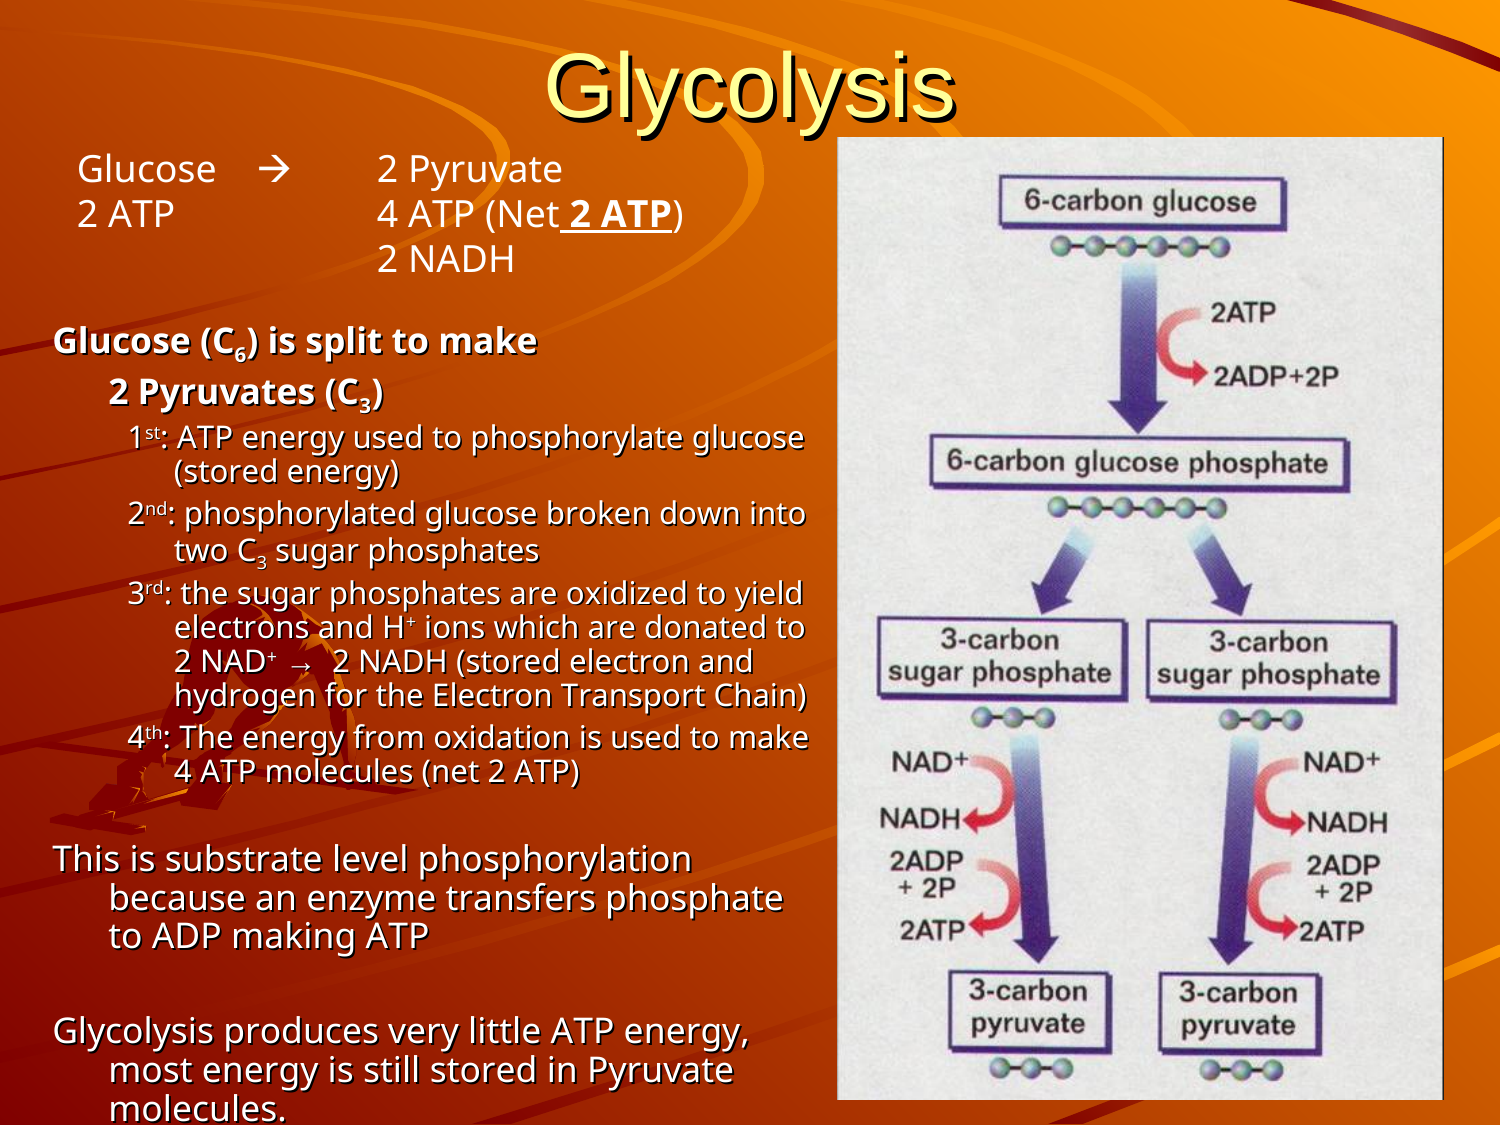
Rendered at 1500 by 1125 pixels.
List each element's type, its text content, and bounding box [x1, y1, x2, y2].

text_box Glucose  2 Pyruvate 2 ATP 4 ATP (Net 2 ATP) 2 NADH [62, 137, 699, 288]
title Glycolysis [75, 12, 1426, 146]
picture [837, 137, 1444, 1101]
list Glucose (C6) is split to make 2 Pyruvates (C3) 1st: ATP energy used to phosphorylate glucose (stored energy) 2nd: phosphorylated glucose broken down into two C3 sugar phosphates 3rd: the sugar phosphates are oxidized to yield electrons and H+ ions which are donated to 2 NAD+ → 2 NADH (stored electron and hydrogen for the Electron Transport Chain) 4th: The energy from oxidation is used to make 4 ATP molecules (net 2 ATP) This is substrate level phosphorylation because an enzyme transfers phosphate to ADP making ATP Glycolysis produces very little ATP energy, most energy is still stored in Pyruvate molecules. [37, 312, 825, 1075]
